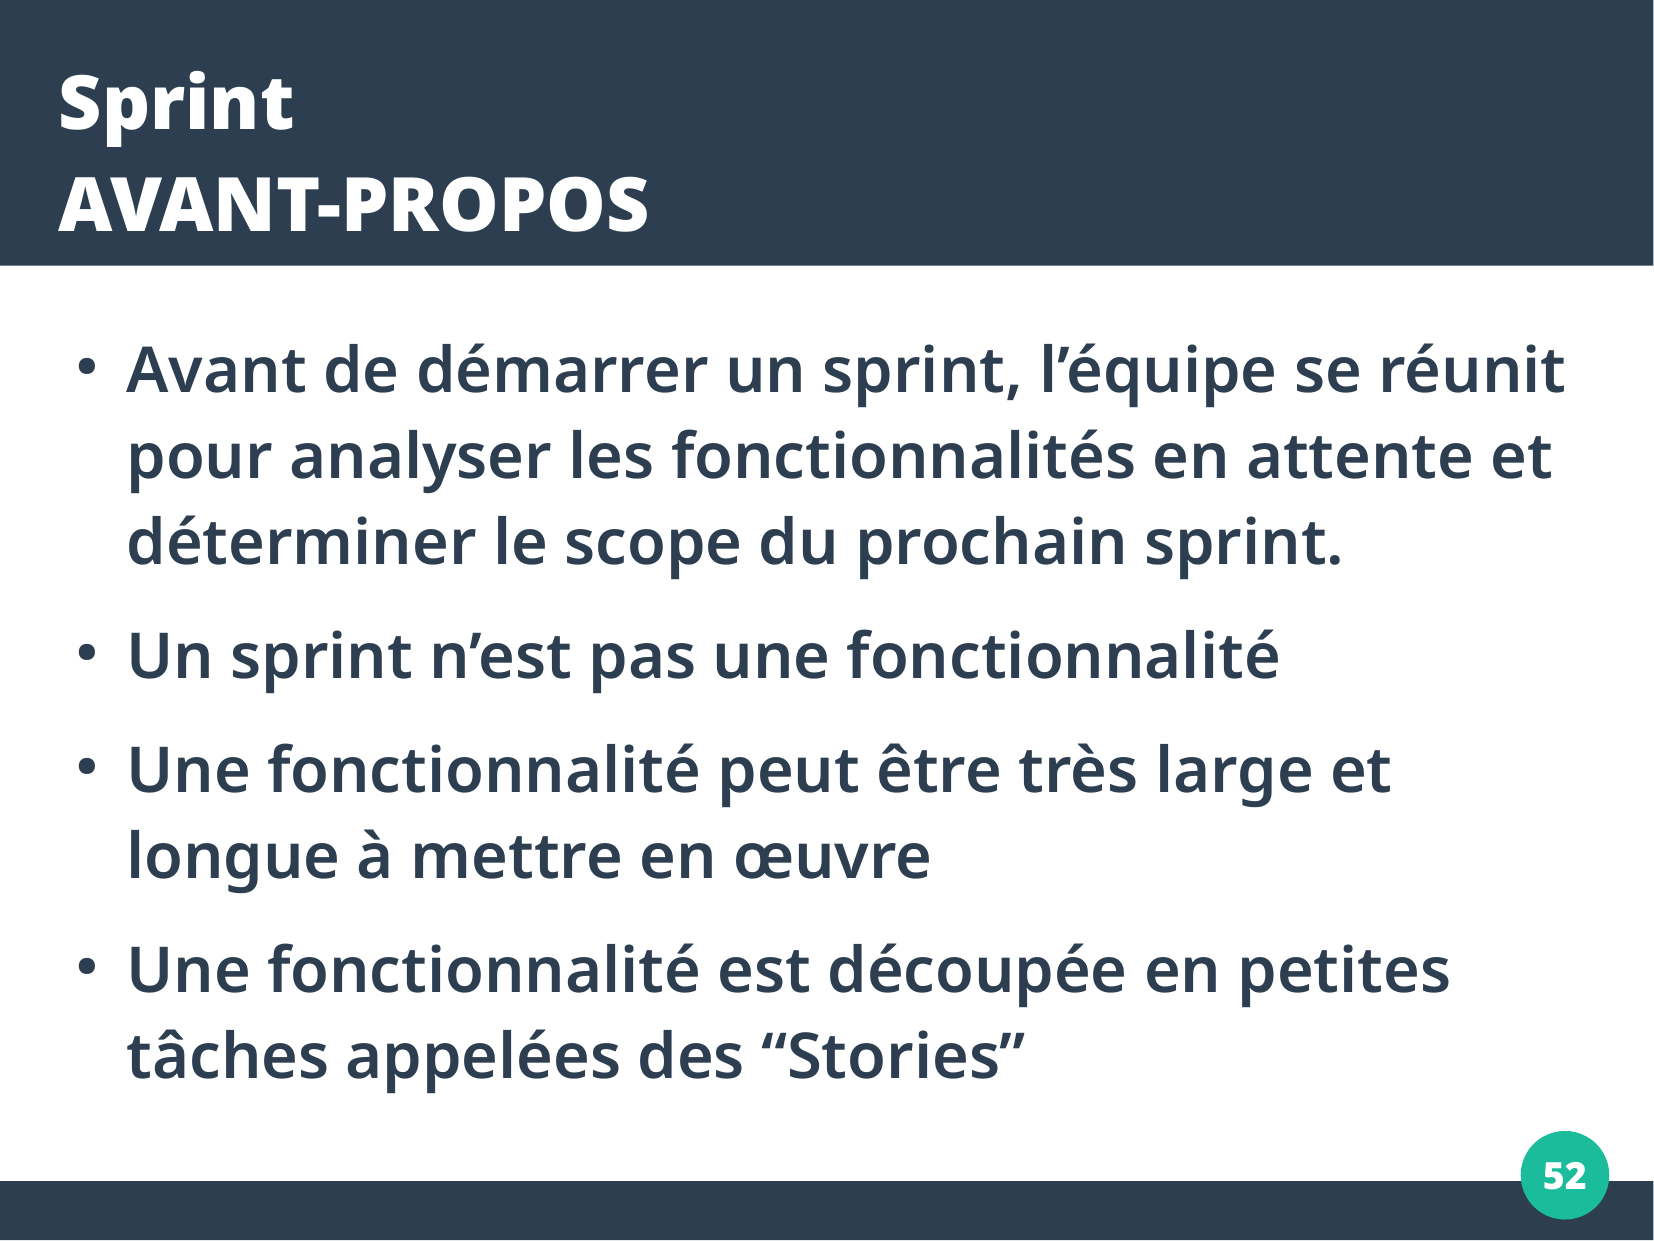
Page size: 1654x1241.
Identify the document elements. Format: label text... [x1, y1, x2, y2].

list Avant de démarrer un sprint, l’équipe se réunit pour analyser les fonctionnalités en attente et déterminer le scope du prochain sprint. Un sprint n’est pas une fonctionnalité Une fonctionnalité peut être très large et longue à mettre en œuvre Une fonctionnalité est découpée en petites tâches appelées des “Stories” [59, 324, 1595, 1152]
title Sprint AVANT-PROPOS [59, 49, 1595, 207]
